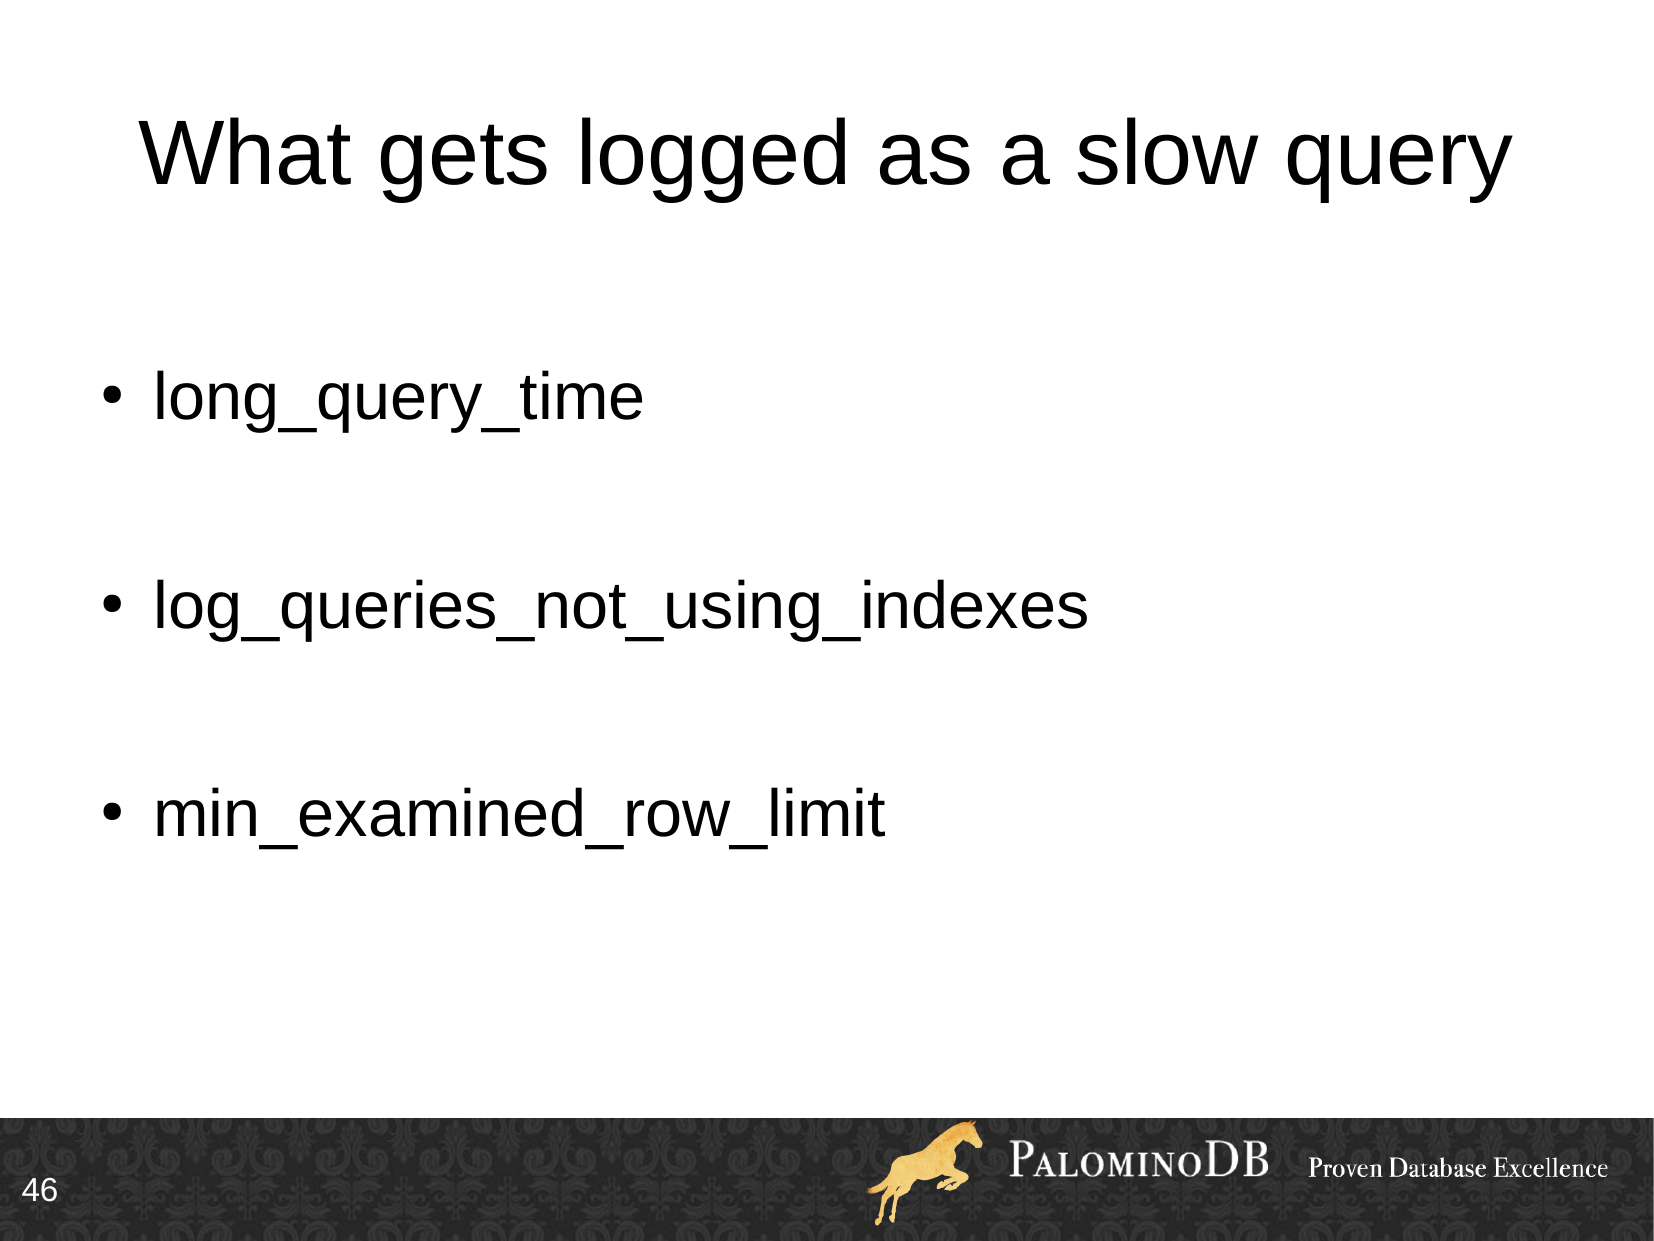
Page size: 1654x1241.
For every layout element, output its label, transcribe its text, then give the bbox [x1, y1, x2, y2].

picture [0, 1118, 1654, 1241]
list long_query_time log_queries_not_using_indexes min_examined_row_limit [82, 254, 1571, 1182]
title What gets logged as a slow query [82, 49, 1571, 254]
